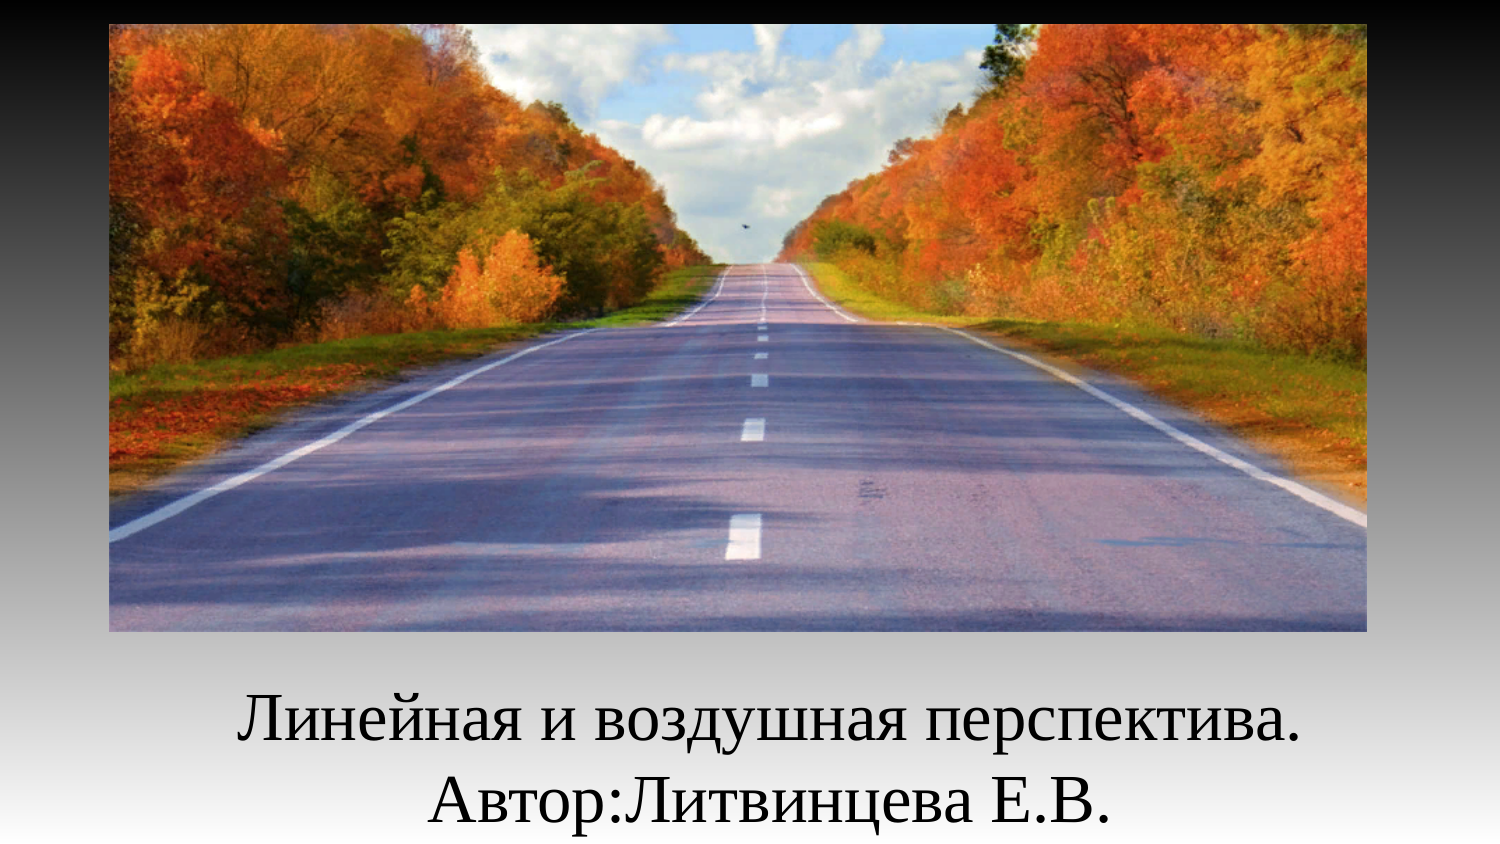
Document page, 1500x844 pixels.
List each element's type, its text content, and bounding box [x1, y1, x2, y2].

text_box Линейная и воздушная перспектива. Автор:Литвинцева Е.В. [92, 656, 1450, 844]
picture [109, 24, 1367, 632]
